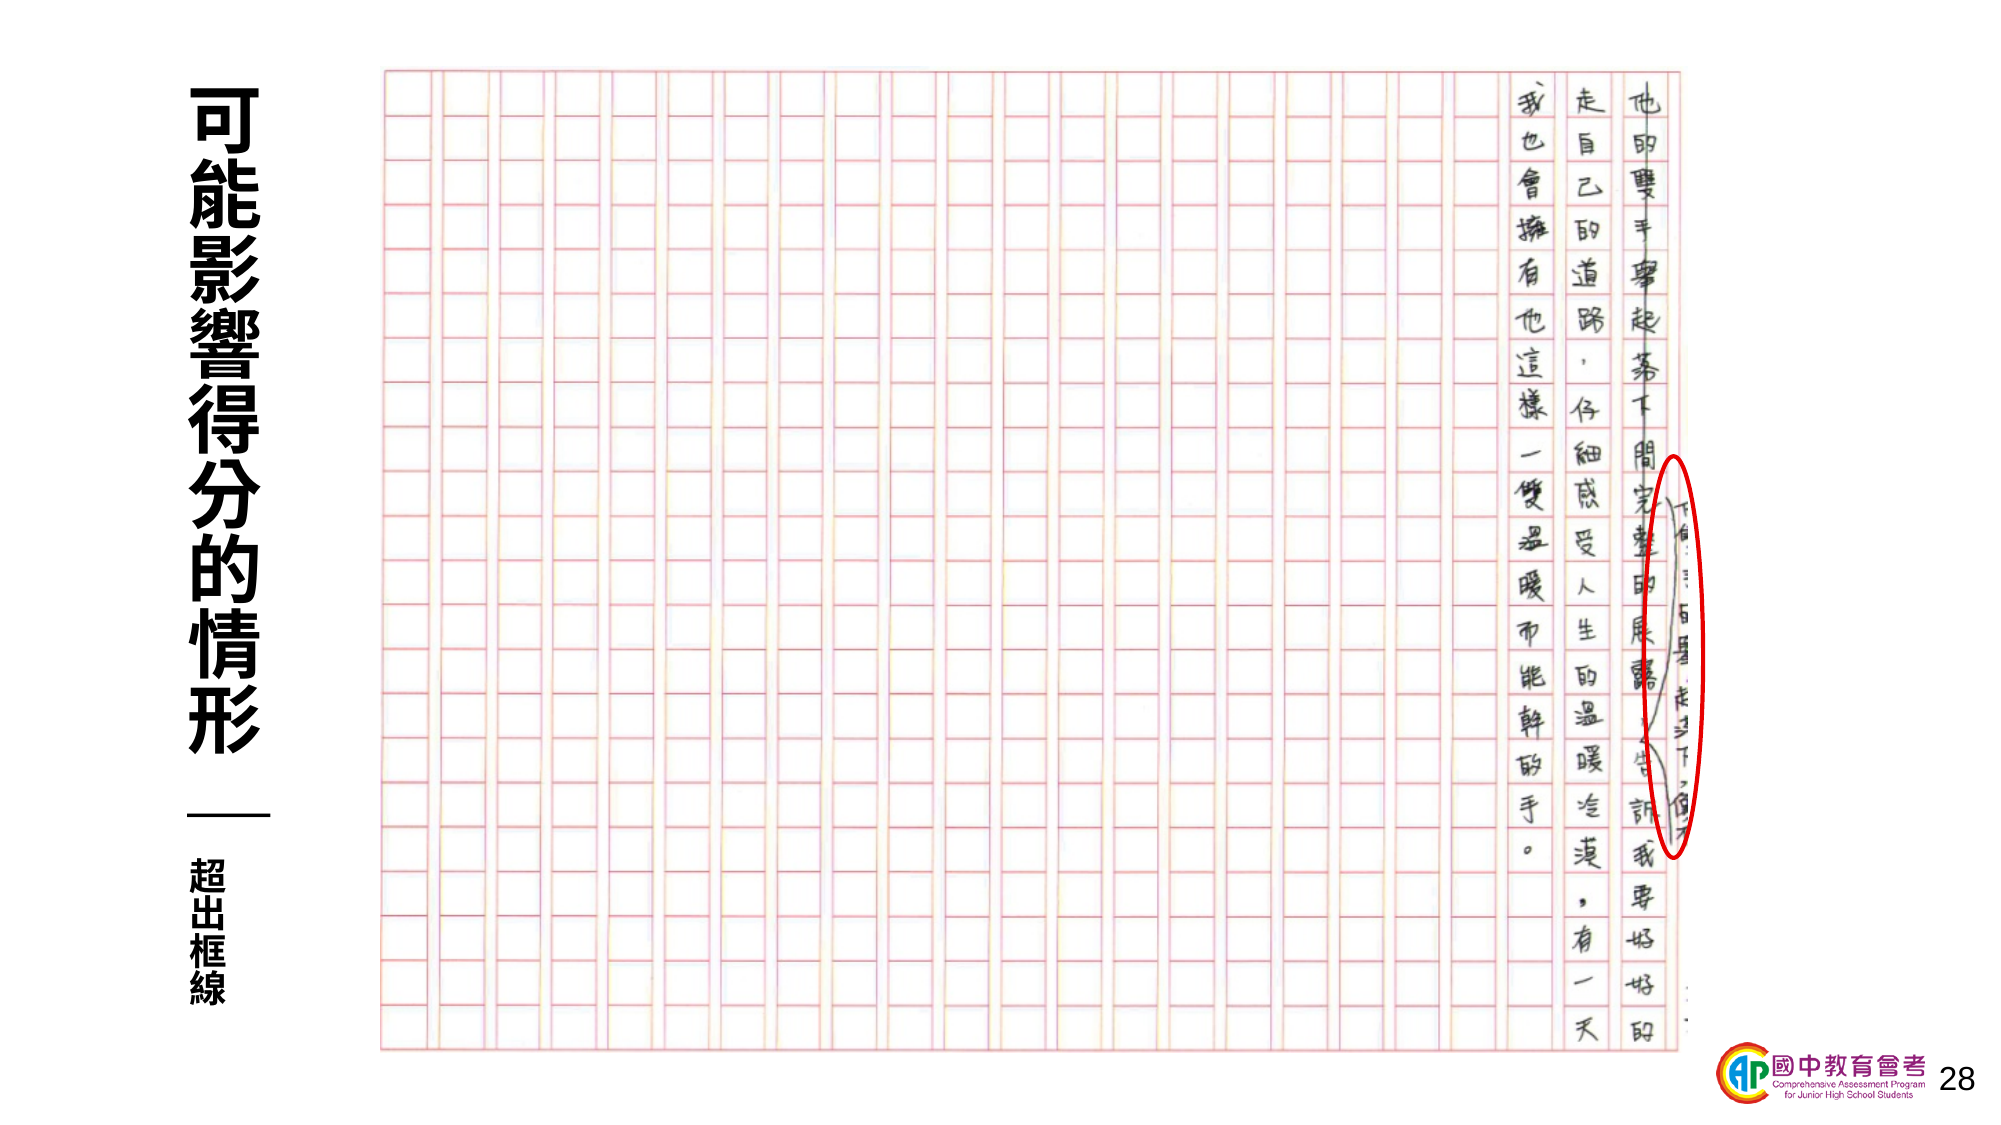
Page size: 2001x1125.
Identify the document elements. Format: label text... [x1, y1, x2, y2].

picture [1647, 459, 1688, 855]
text_box 28 [1923, 1047, 2000, 1108]
text_box 可能影響得分的情形 ｜超出框線 [168, 66, 284, 1023]
picture [380, 66, 1688, 1053]
